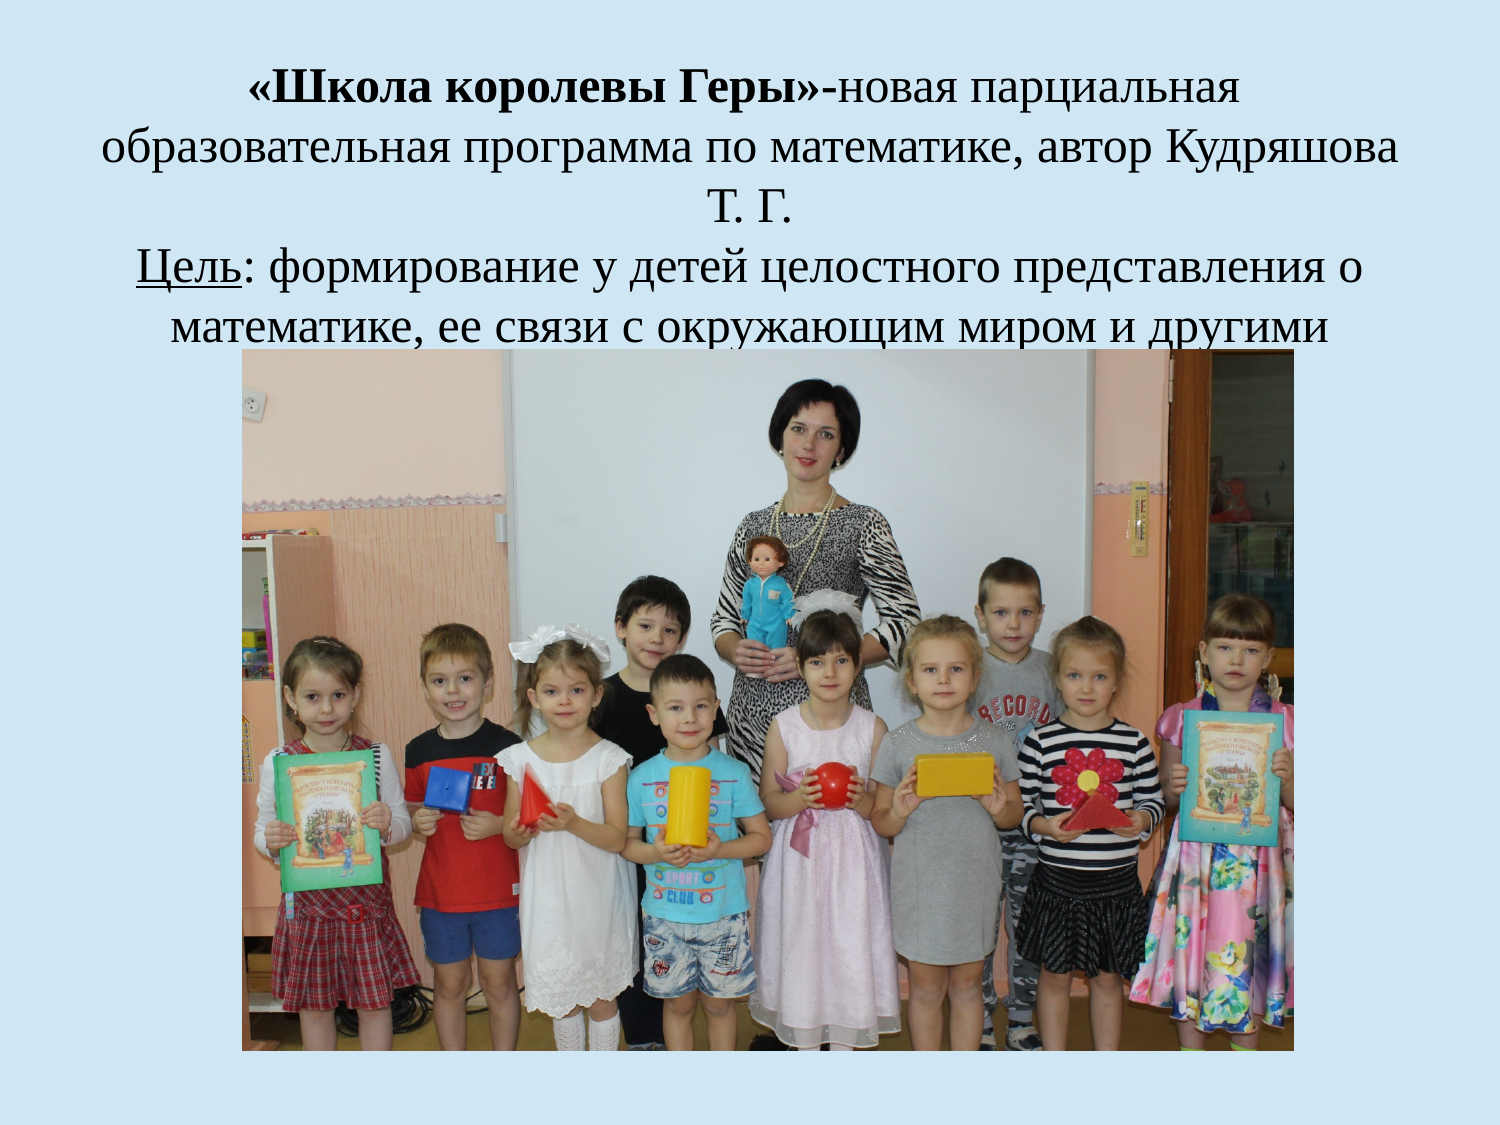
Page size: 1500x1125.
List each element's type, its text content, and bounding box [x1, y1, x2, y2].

picture [242, 349, 1294, 1051]
title «Школа королевы Геры»-новая парциальная образовательная программа по математике, автор Кудряшова Т. Г. Цель: формирование у детей целостного представления о математике, ее связи с окружающим миром и другими смежными науками. [75, 45, 1425, 315]
